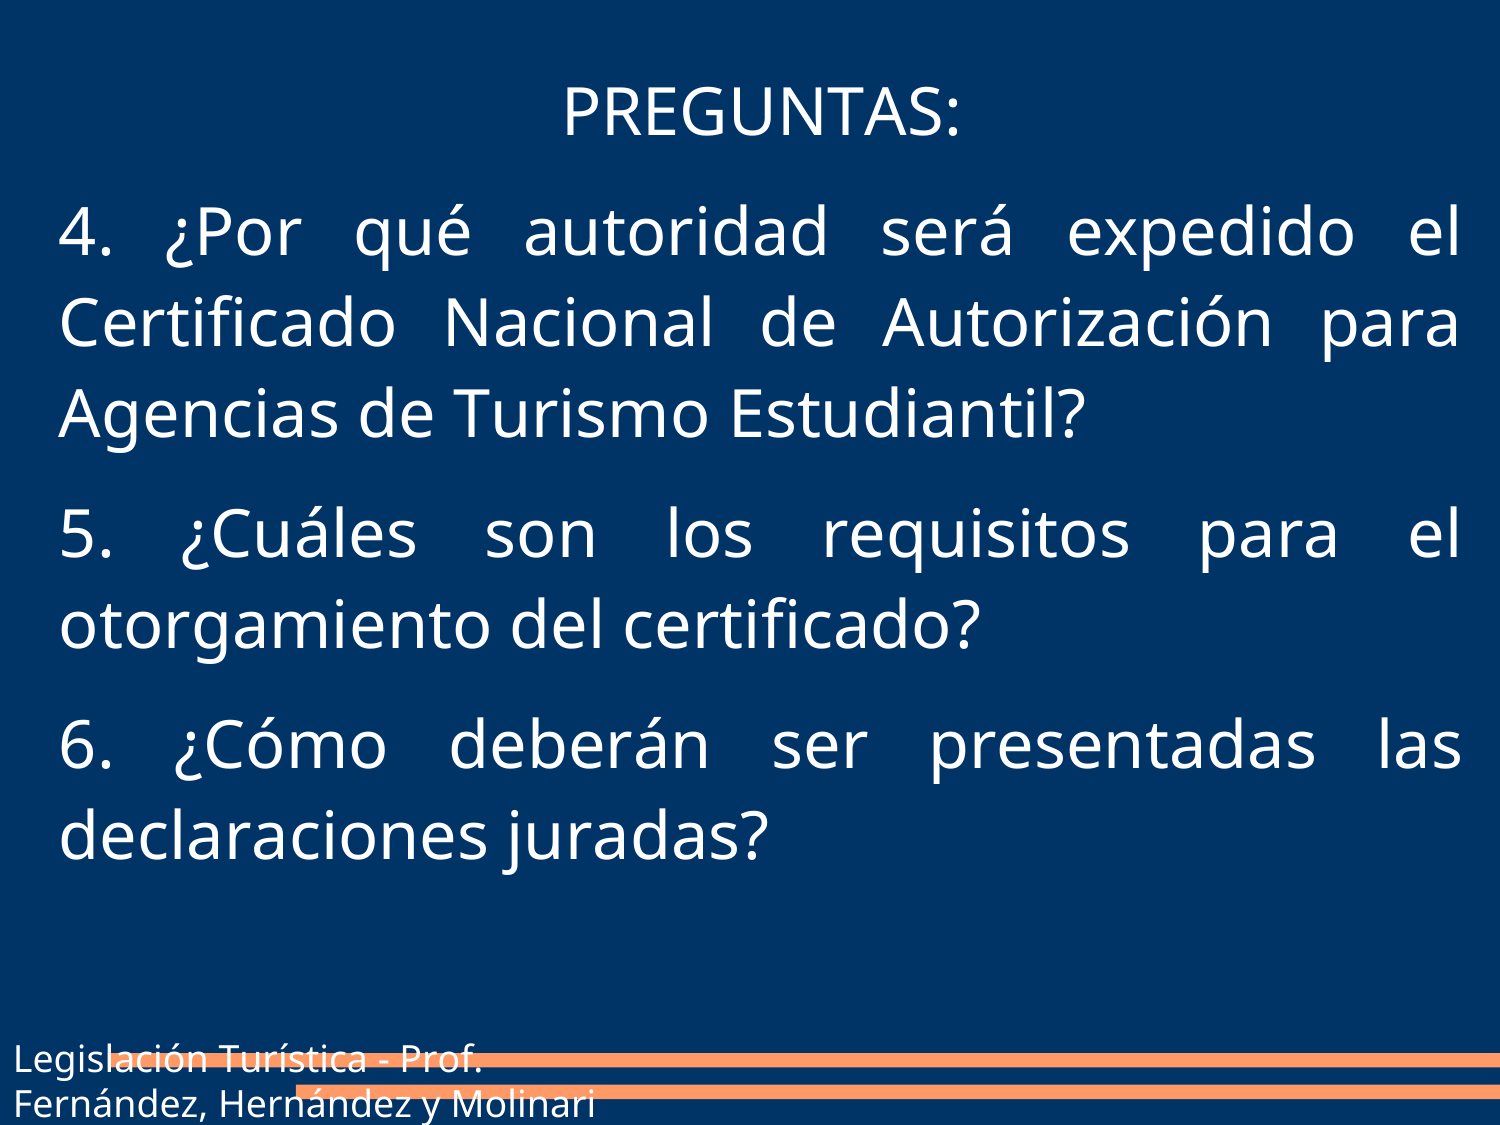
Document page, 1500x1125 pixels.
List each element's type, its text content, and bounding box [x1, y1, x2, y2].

subtitle PREGUNTAS: 4. ¿Por qué autoridad será expedido el Certificado Nacional de Autorización para Agencias de Turismo Estudiantil? 5. ¿Cuáles son los requisitos para el otorgamiento del certificado? 6. ¿Cómo deberán ser presentadas las declaraciones juradas? [59, 106, 1465, 957]
footer Legislación Turística - Prof. Fernández, Hernández y Molinari [0, 1027, 697, 1077]
